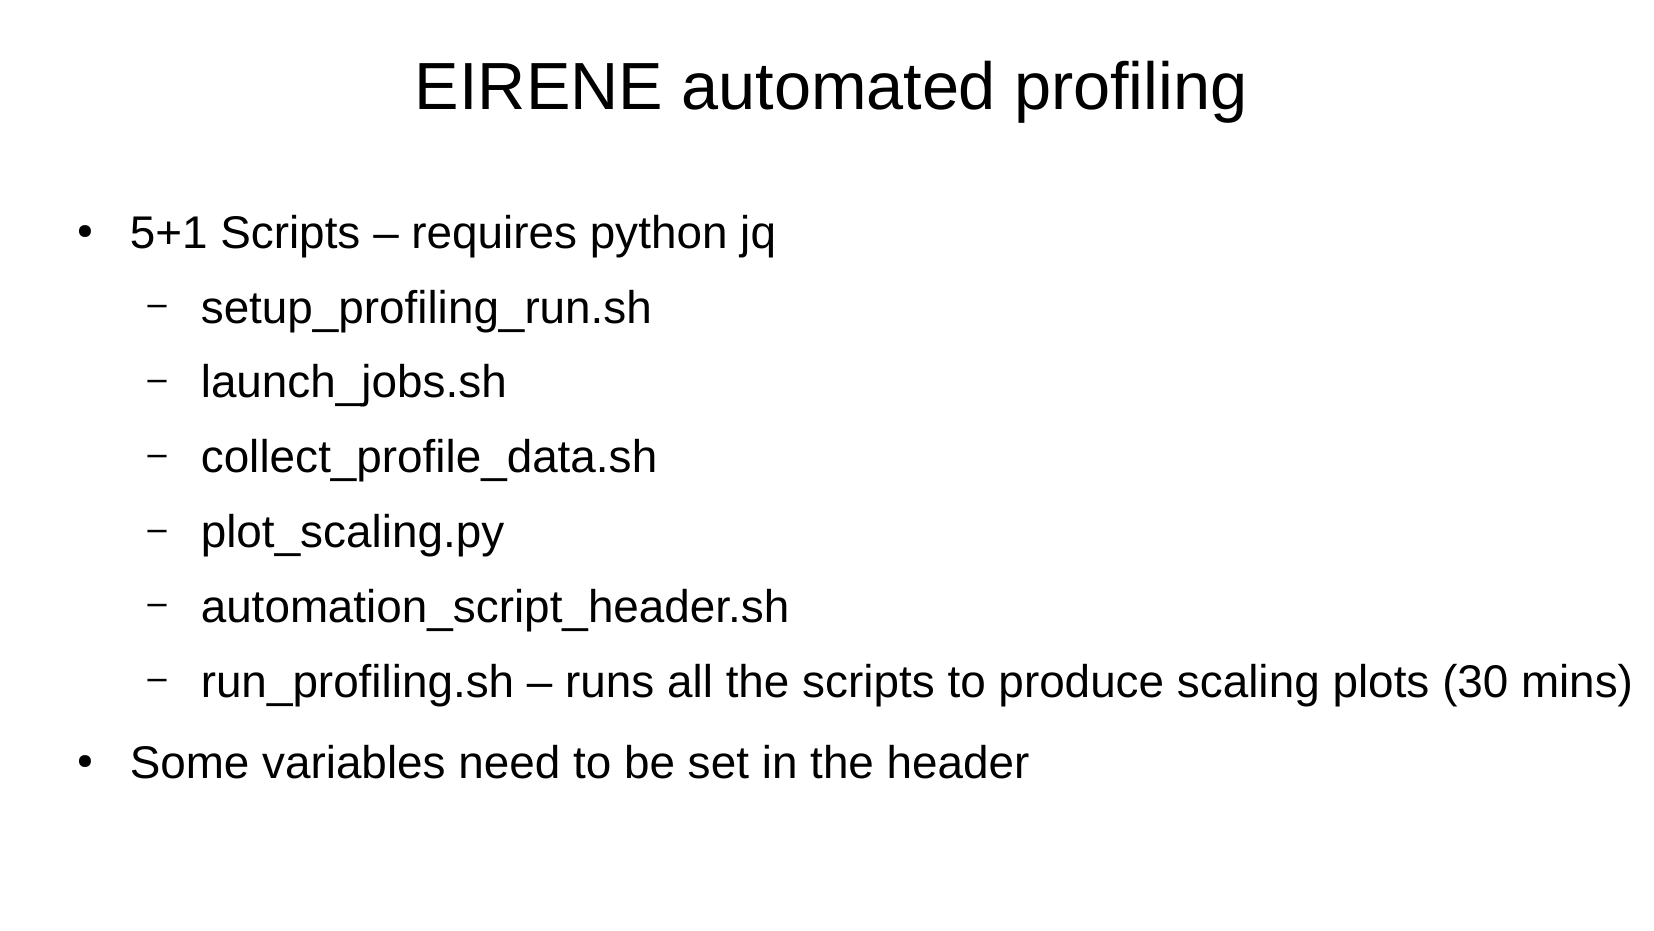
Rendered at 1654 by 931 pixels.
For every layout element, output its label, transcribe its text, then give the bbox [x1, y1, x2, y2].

title EIRENE automated profiling [87, 8, 1576, 165]
list 5+1 Scripts – requires python jq setup_profiling_run.sh launch_jobs.sh collect_profile_data.sh plot_scaling.py automation_script_header.sh run_profiling.sh – runs all the scripts to produce scaling plots (30 mins) Some variables need to be set in the header [59, 206, 1654, 905]
